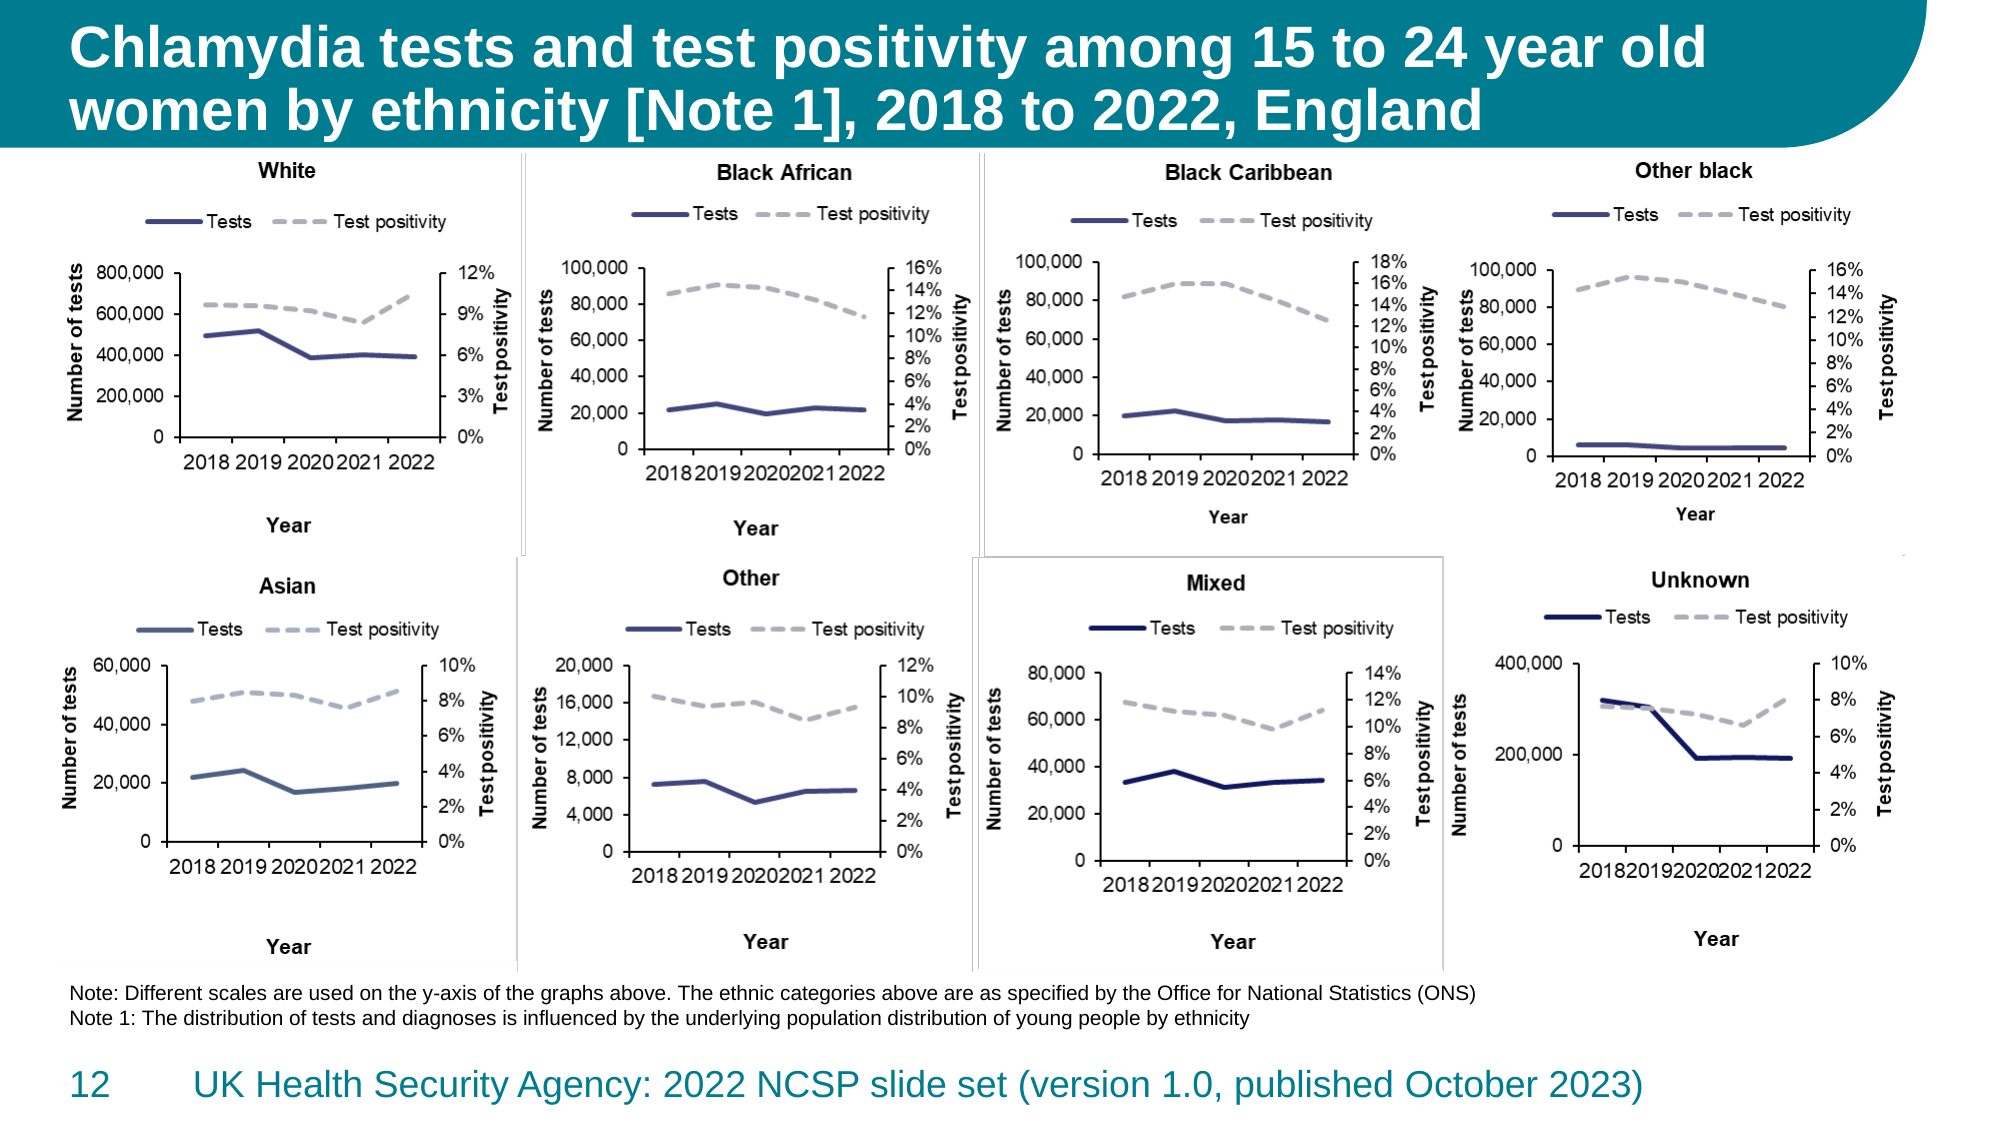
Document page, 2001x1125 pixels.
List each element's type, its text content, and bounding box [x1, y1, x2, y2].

text_box Note: Different scales are used on the y-axis of the graphs above. The ethnic categories above are as specified by the Office for National Statistics (ONS) Note 1: The distribution of tests and diagnoses is influenced by the underlying population distribution of young people by ethnicity [54, 972, 1946, 1038]
text_box UK Health Security Agency: 2022 NCSP slide set (version 1.0, published October 2023) [177, 1053, 1820, 1113]
picture [54, 152, 1905, 973]
title Chlamydia tests and test positivity among 15 to 24 year old women by ethnicity [Note 1], 2018 to 2022, England [54, 9, 1780, 114]
text_box [54, 1053, 152, 1112]
